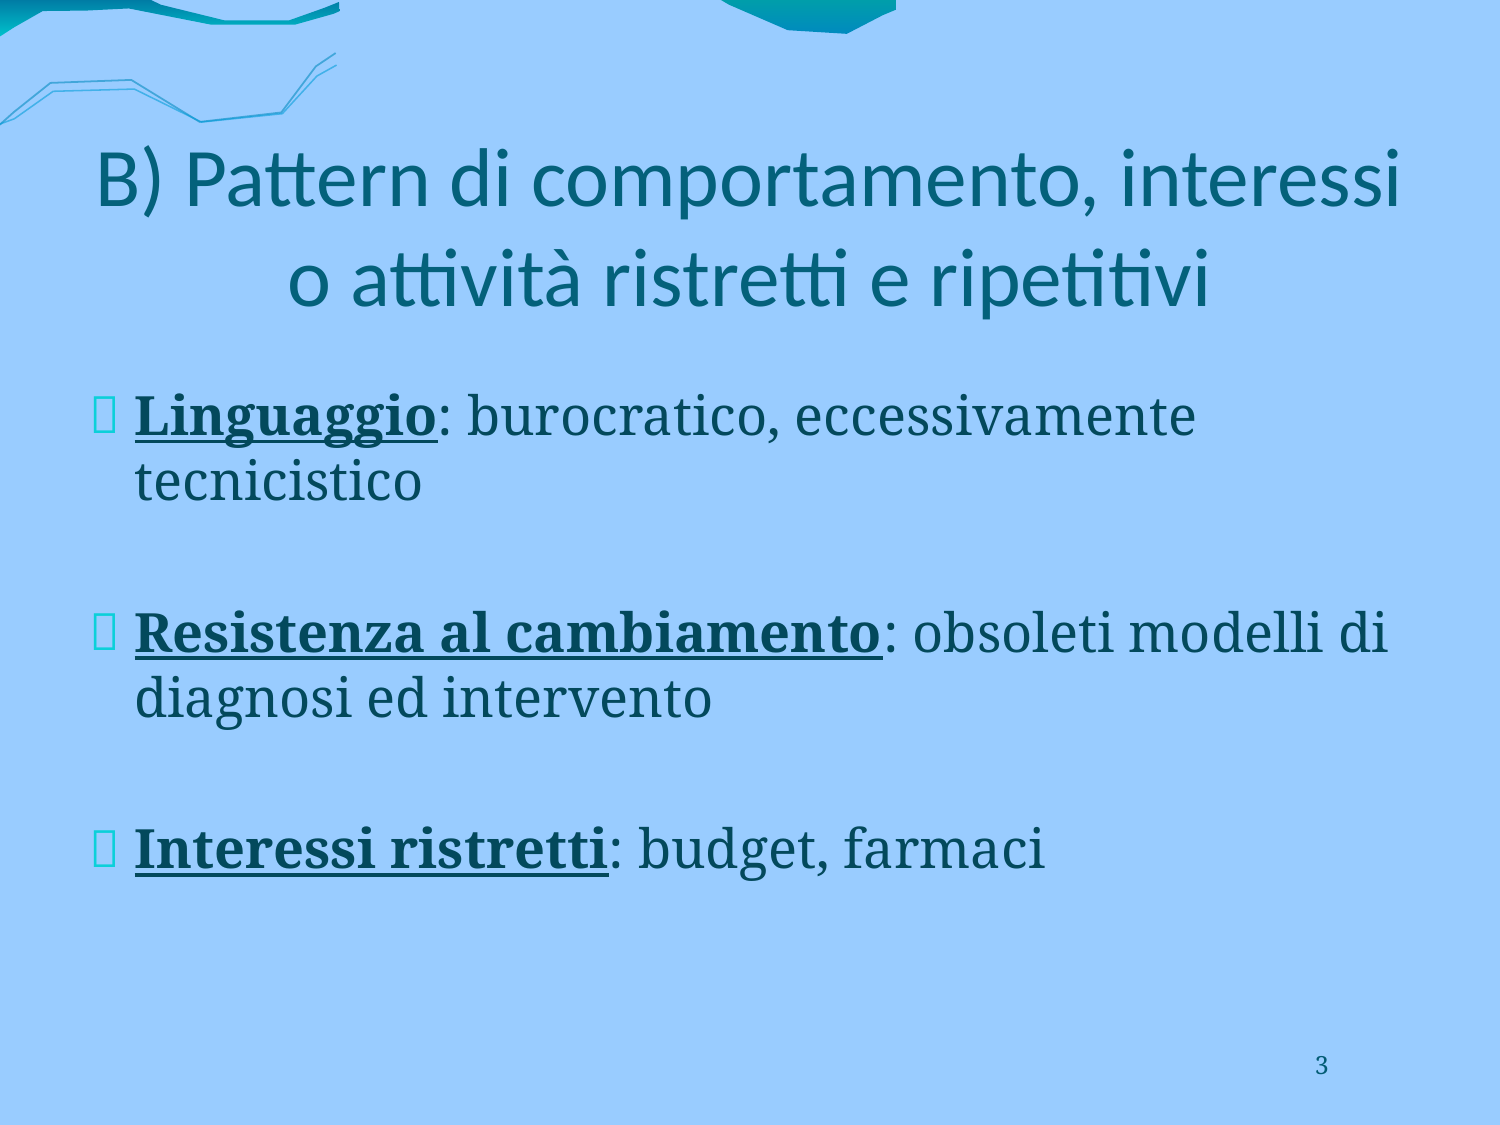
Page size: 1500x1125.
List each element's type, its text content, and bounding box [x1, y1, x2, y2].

slide_number <numero> [1299, 1042, 1425, 1103]
list Linguaggio: burocratico, eccessivamente tecnicistico Resistenza al cambiamento: obsoleti modelli di diagnosi ed intervento Interessi ristretti: budget, farmaci [75, 373, 1425, 1038]
title B) Pattern di comportamento, interessi o attività ristretti e ripetitivi [75, 115, 1425, 304]
